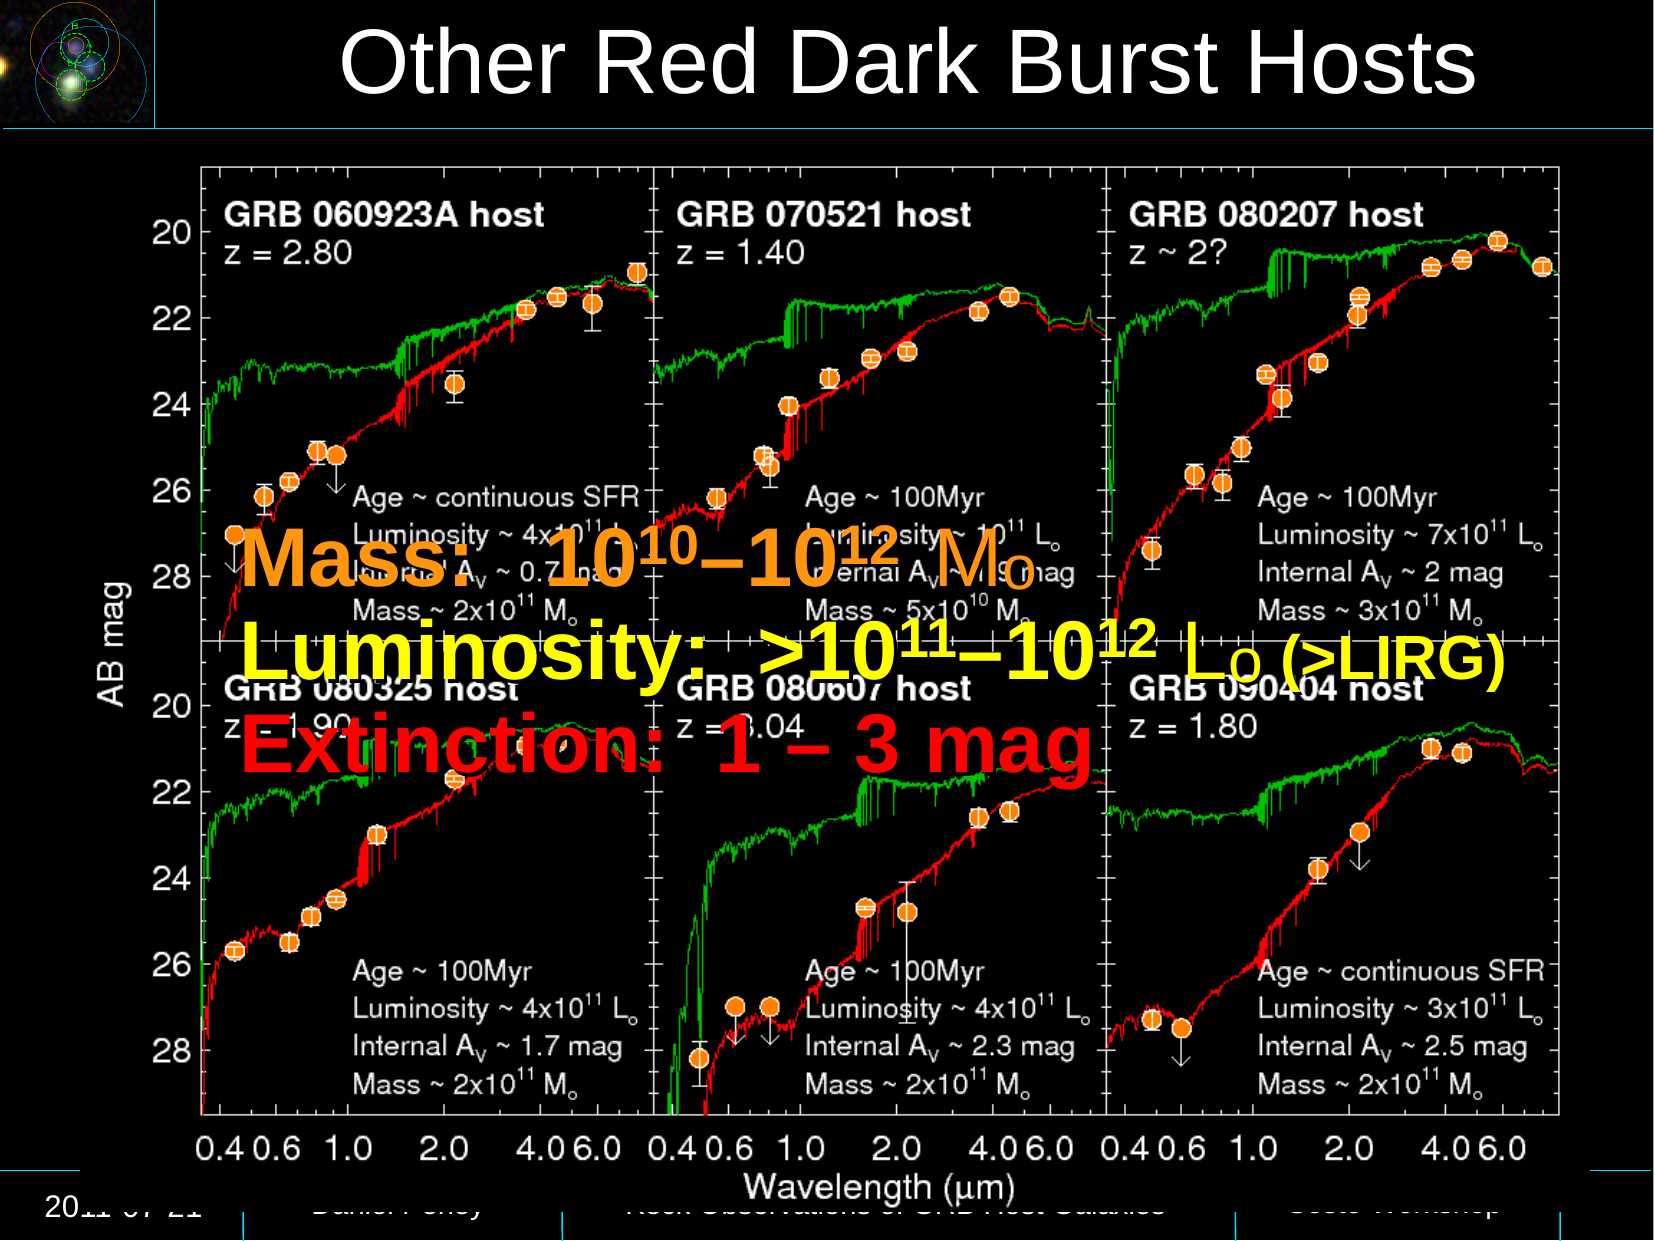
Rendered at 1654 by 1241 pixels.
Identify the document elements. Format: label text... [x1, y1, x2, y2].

text_box Mass: 1010–1012 Mo Luminosity: >1011–1012 Lo (>LIRG) Extinction: 1 – 3 mag [225, 503, 1538, 836]
picture [80, 135, 1590, 1212]
picture [0, 0, 151, 123]
title Other Red Dark Burst Hosts [165, 10, 1654, 114]
